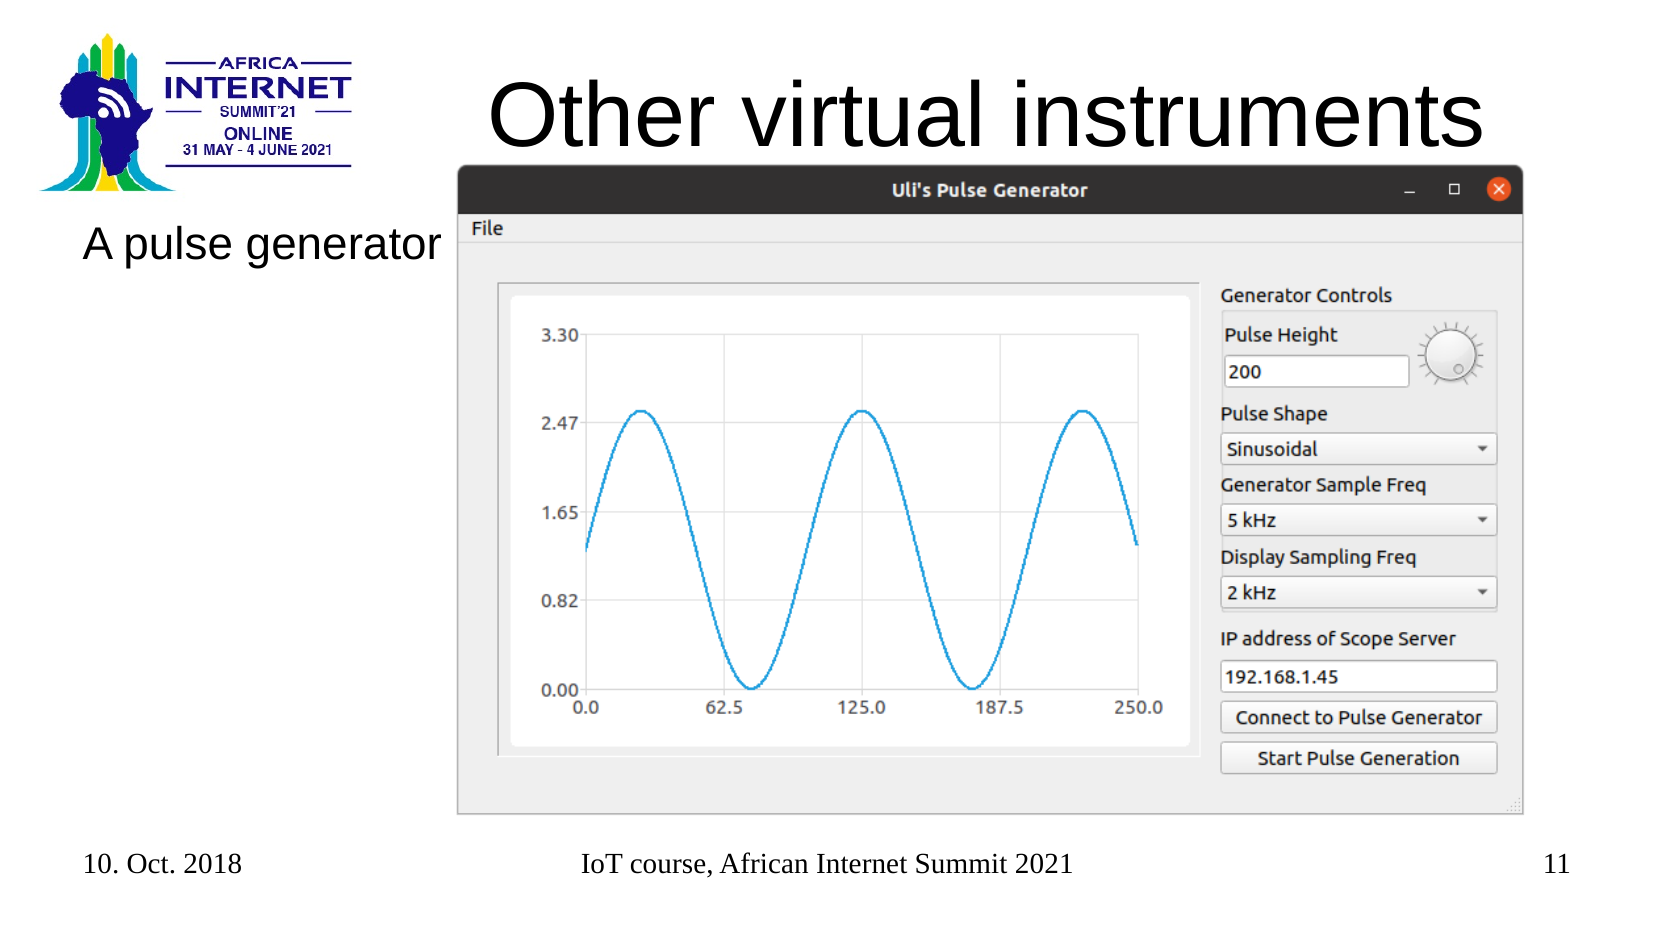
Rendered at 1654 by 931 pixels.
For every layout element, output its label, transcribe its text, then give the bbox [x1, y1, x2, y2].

picture [445, 155, 1536, 827]
list A pulse generator [82, 217, 445, 758]
picture [9, 11, 384, 207]
title Other virtual instruments [403, 37, 1571, 193]
